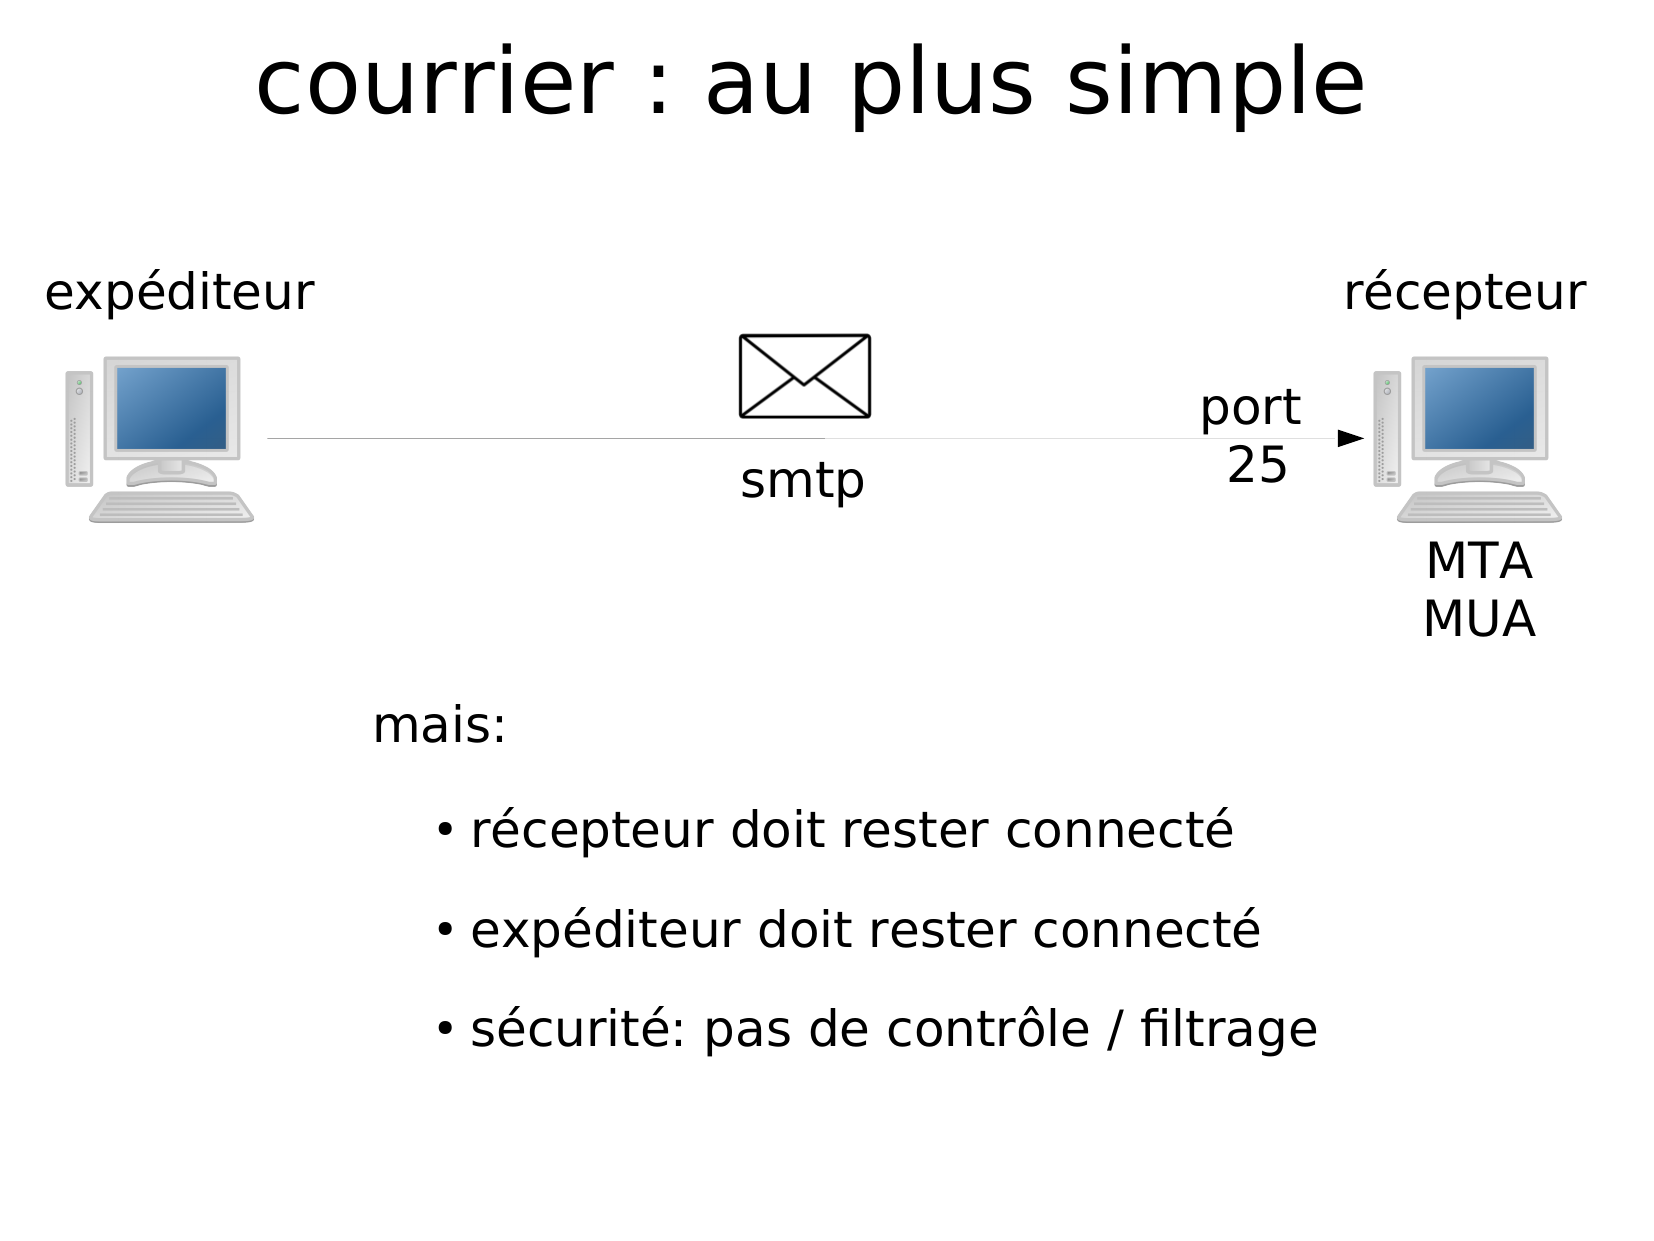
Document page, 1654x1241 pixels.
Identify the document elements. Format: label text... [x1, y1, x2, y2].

text_box mais: [372, 696, 537, 755]
text_box smtp [740, 451, 906, 510]
text_box récepteur [1343, 263, 1588, 322]
title courrier : au plus simple [121, 17, 1504, 143]
picture [729, 322, 880, 426]
text_box expéditeur [44, 263, 316, 322]
text_box MTA MUA [1422, 531, 1537, 649]
picture [56, 345, 268, 532]
text_box port 25 [1199, 378, 1365, 495]
picture [1364, 345, 1576, 532]
text_box récepteur doit rester connecté expéditeur doit rester connecté sécurité: pas de contrôle / filtrage [436, 801, 1320, 1059]
